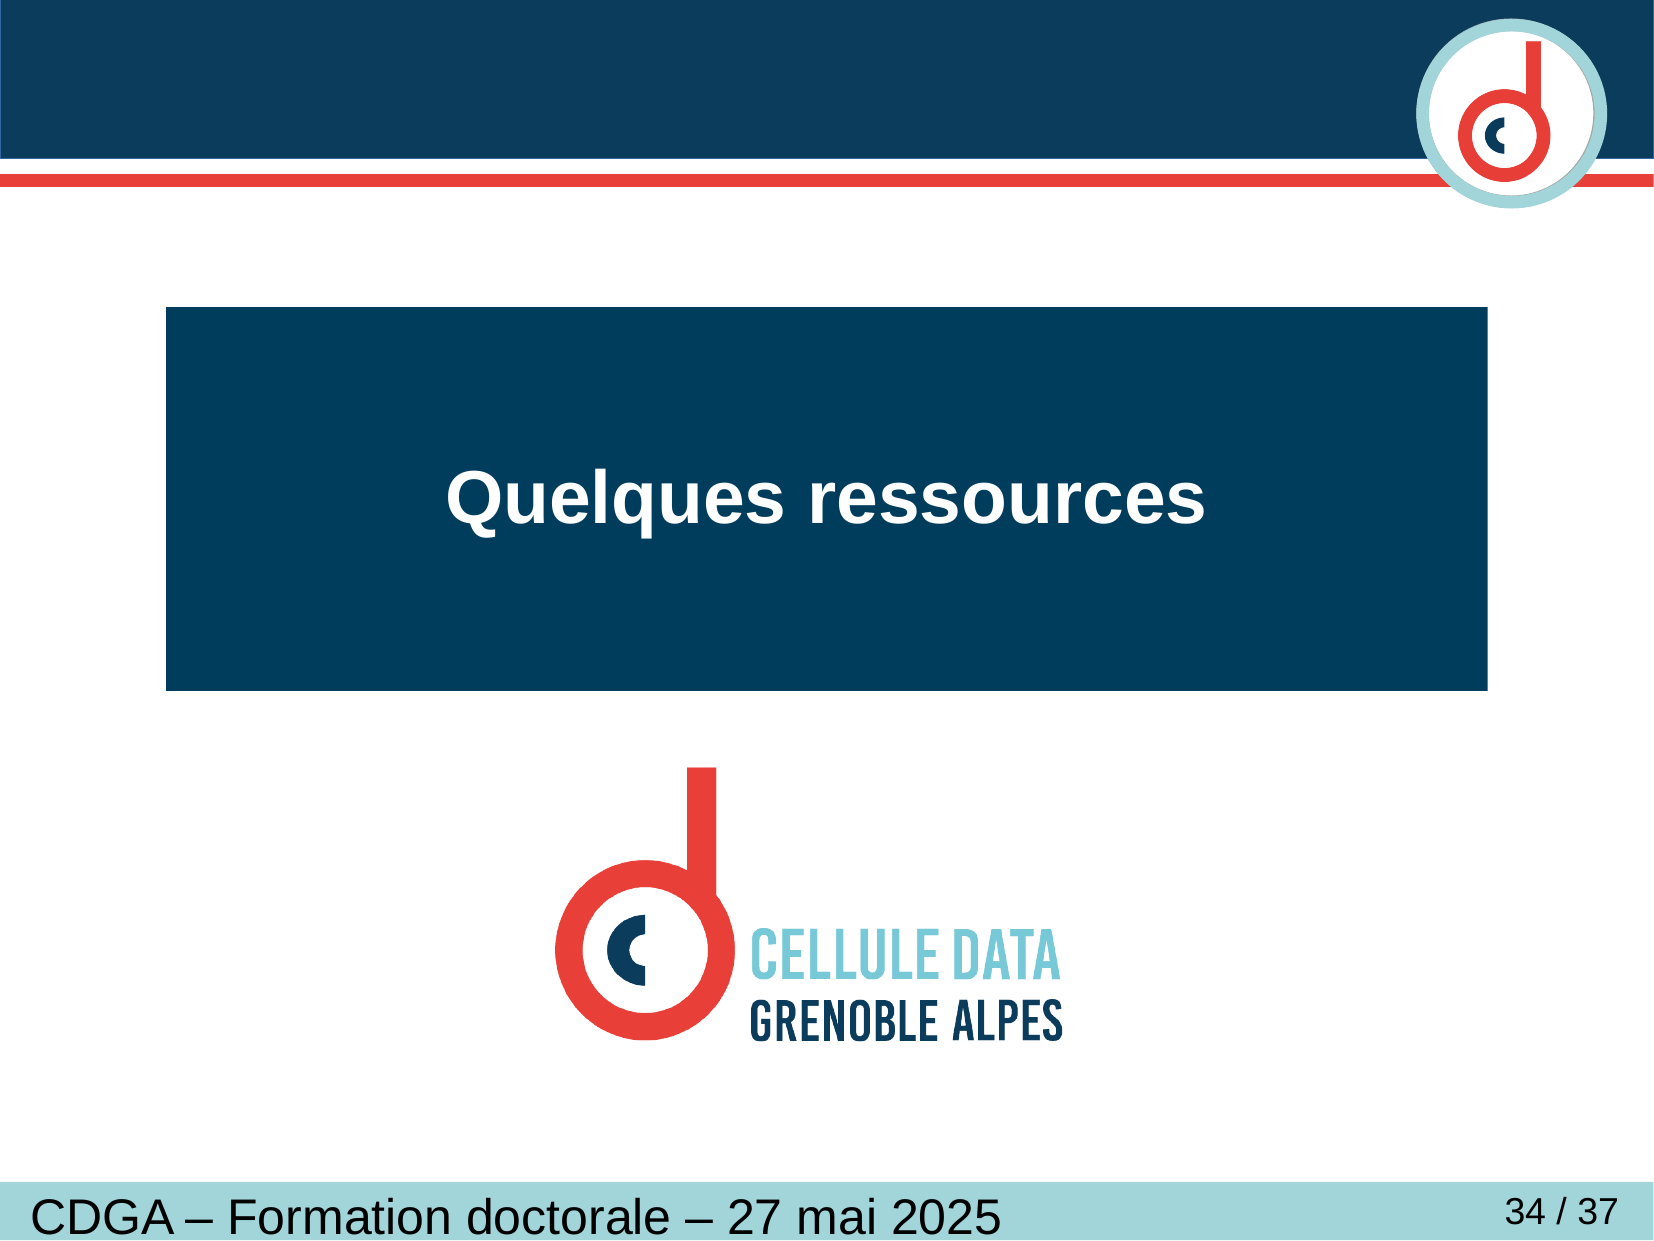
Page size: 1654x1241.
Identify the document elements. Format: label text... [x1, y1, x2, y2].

picture [555, 767, 1099, 1073]
title Quelques ressources [166, 307, 1488, 691]
